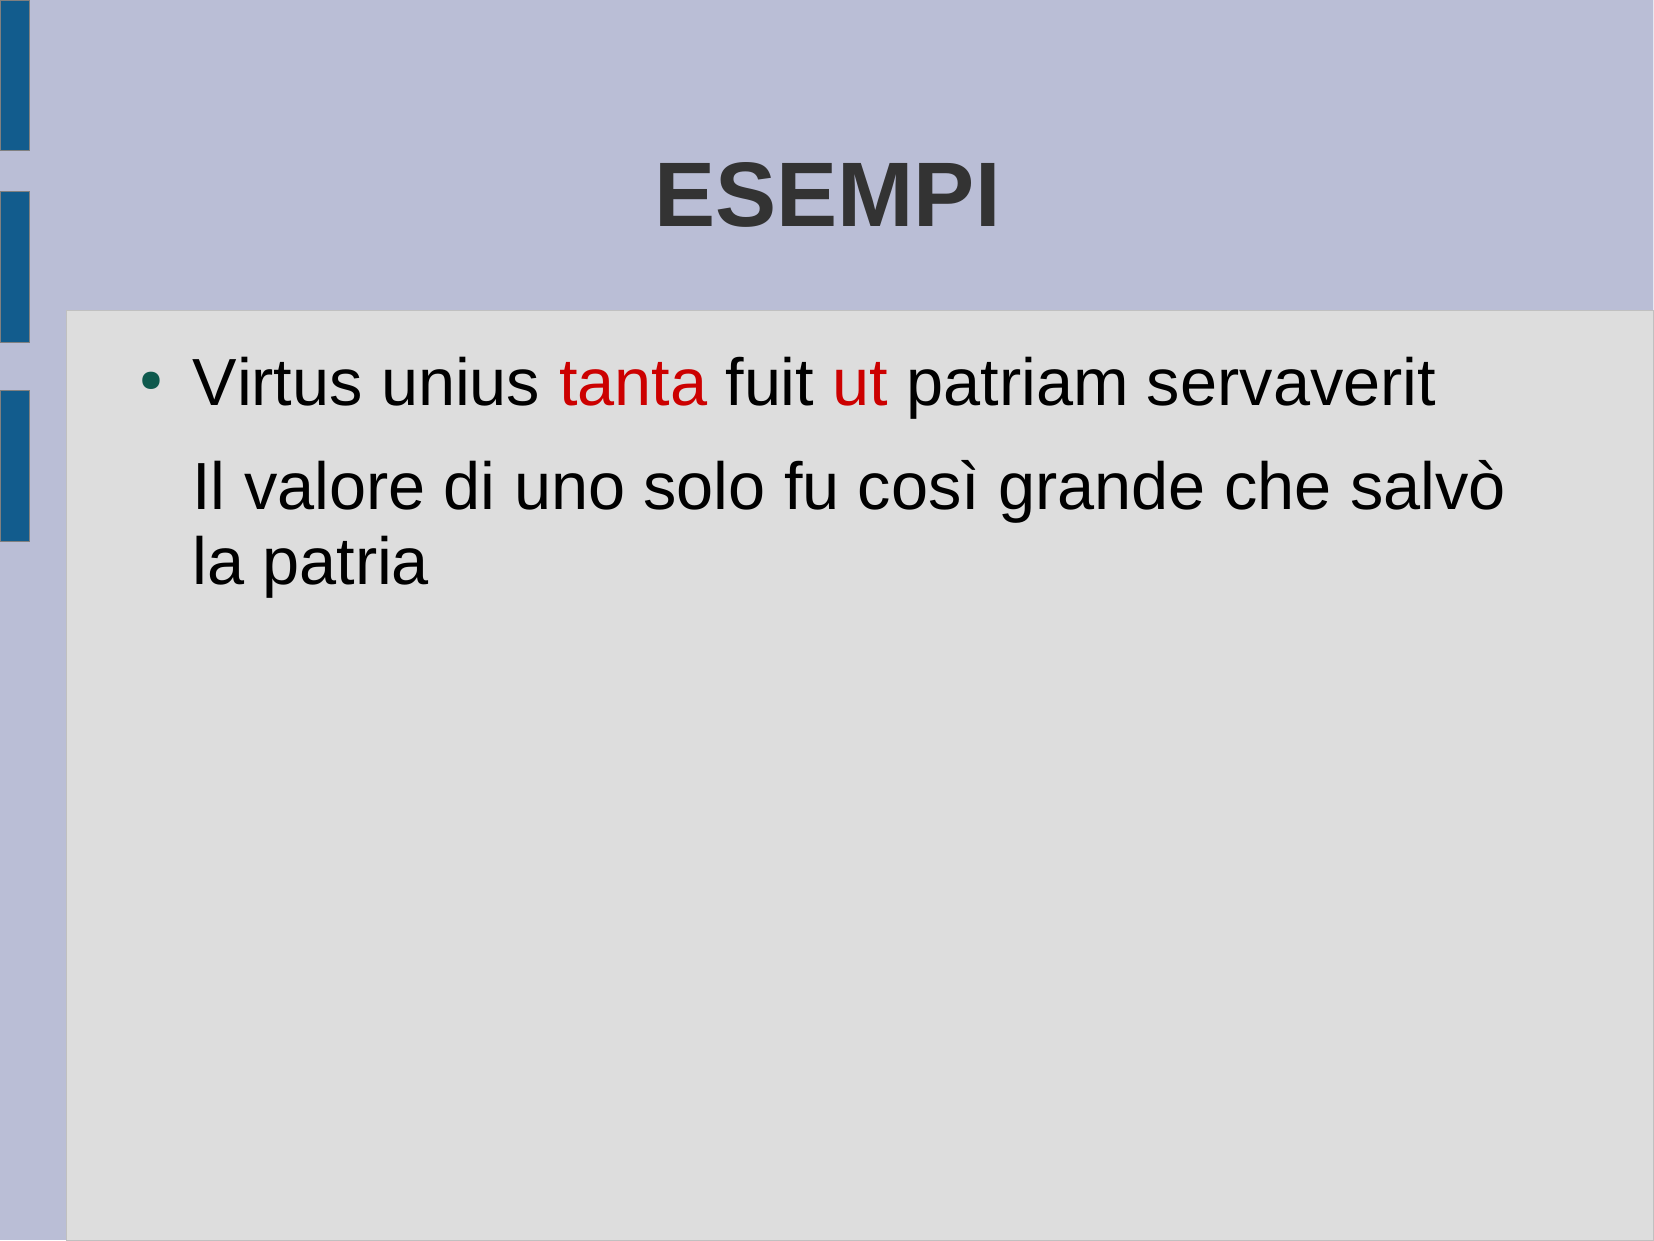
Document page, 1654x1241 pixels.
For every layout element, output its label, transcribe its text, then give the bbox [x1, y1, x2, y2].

title ESEMPI [121, 91, 1534, 299]
list Virtus unius tanta fuit ut patriam servaverit Il valore di uno solo fu così grande che salvò la patria [121, 344, 1534, 1127]
